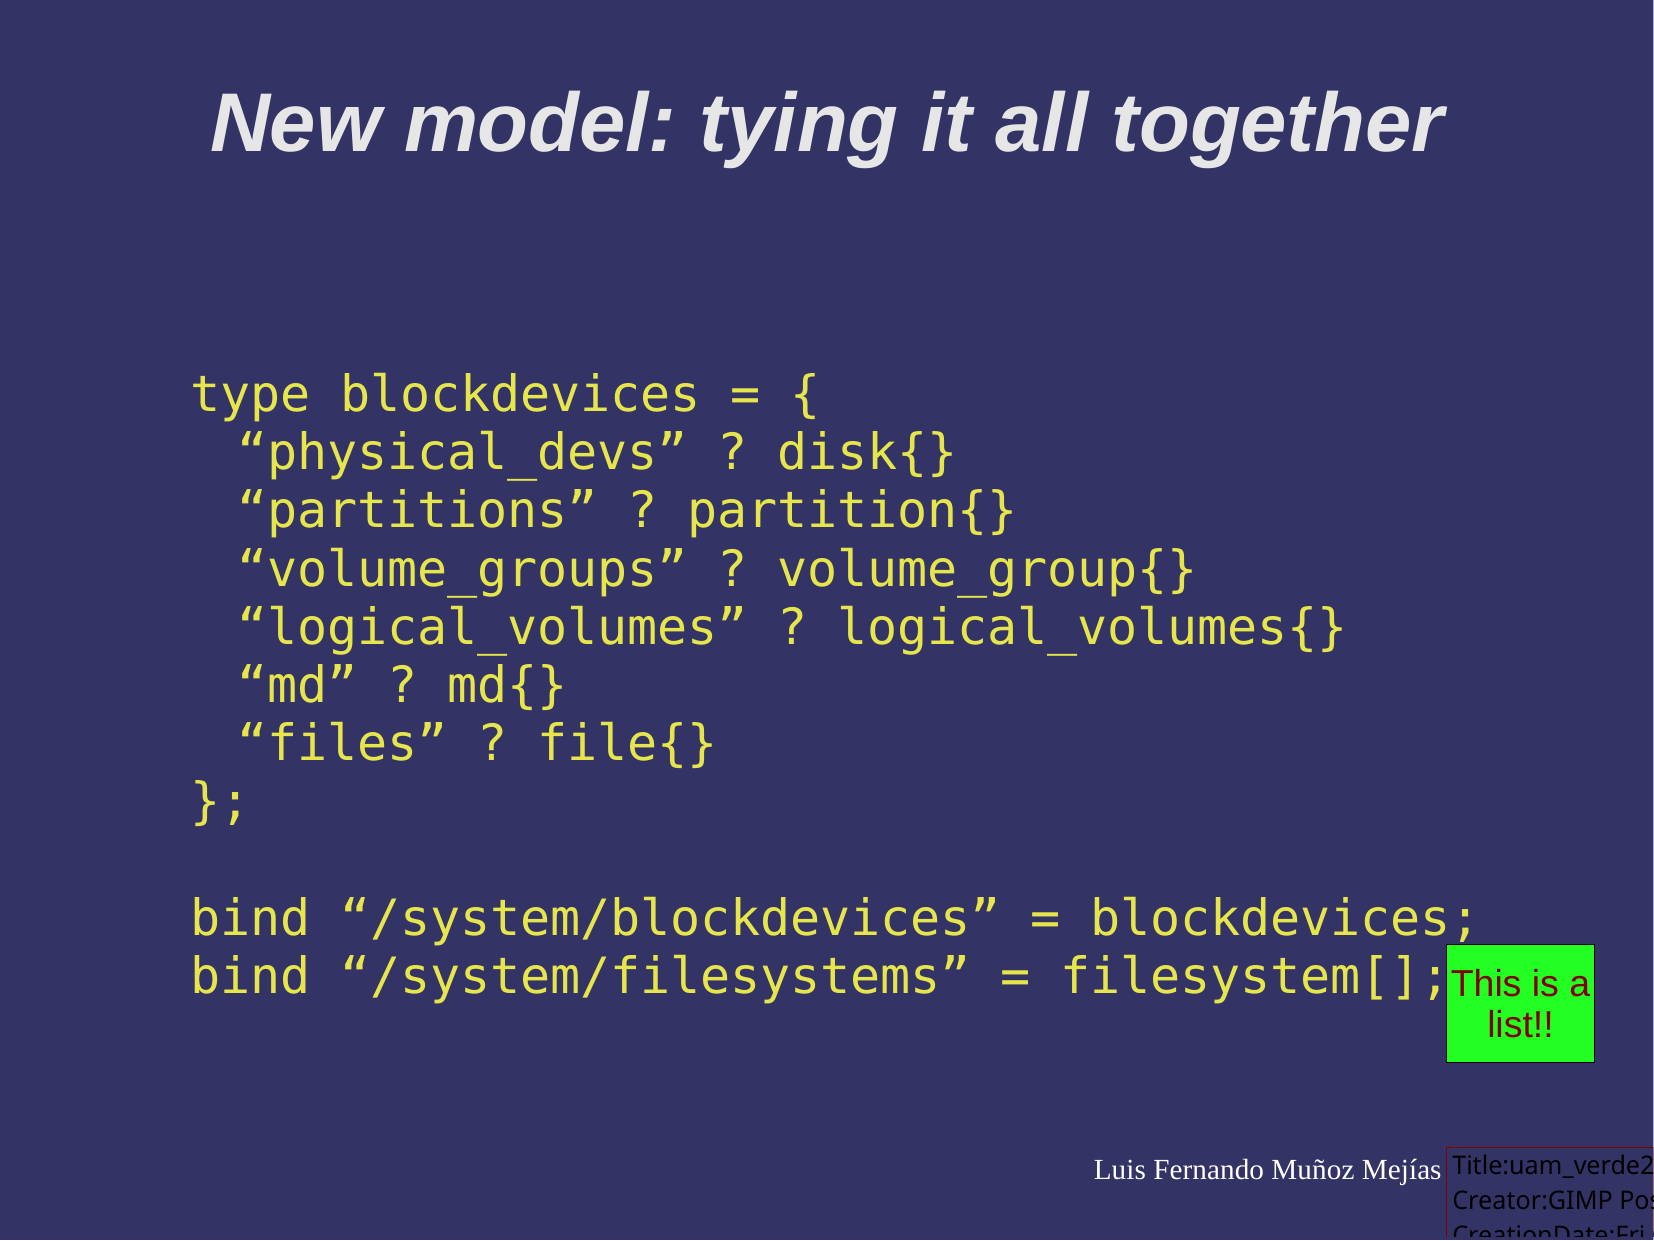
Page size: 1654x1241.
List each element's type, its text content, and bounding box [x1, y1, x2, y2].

title New model: tying it all together [121, 19, 1534, 227]
list type blockdevices = { “physical_devs” ? disk{} “partitions” ? partition{} “volume_groups” ? volume_group{} “logical_volumes” ? logical_volumes{} “md” ? md{} “files” ? file{} }; bind “/system/blockdevices” = blockdevices; bind “/system/filesystems” = filesystem[]; [178, 364, 1570, 1147]
text_box This is a list!! [1446, 944, 1595, 1063]
